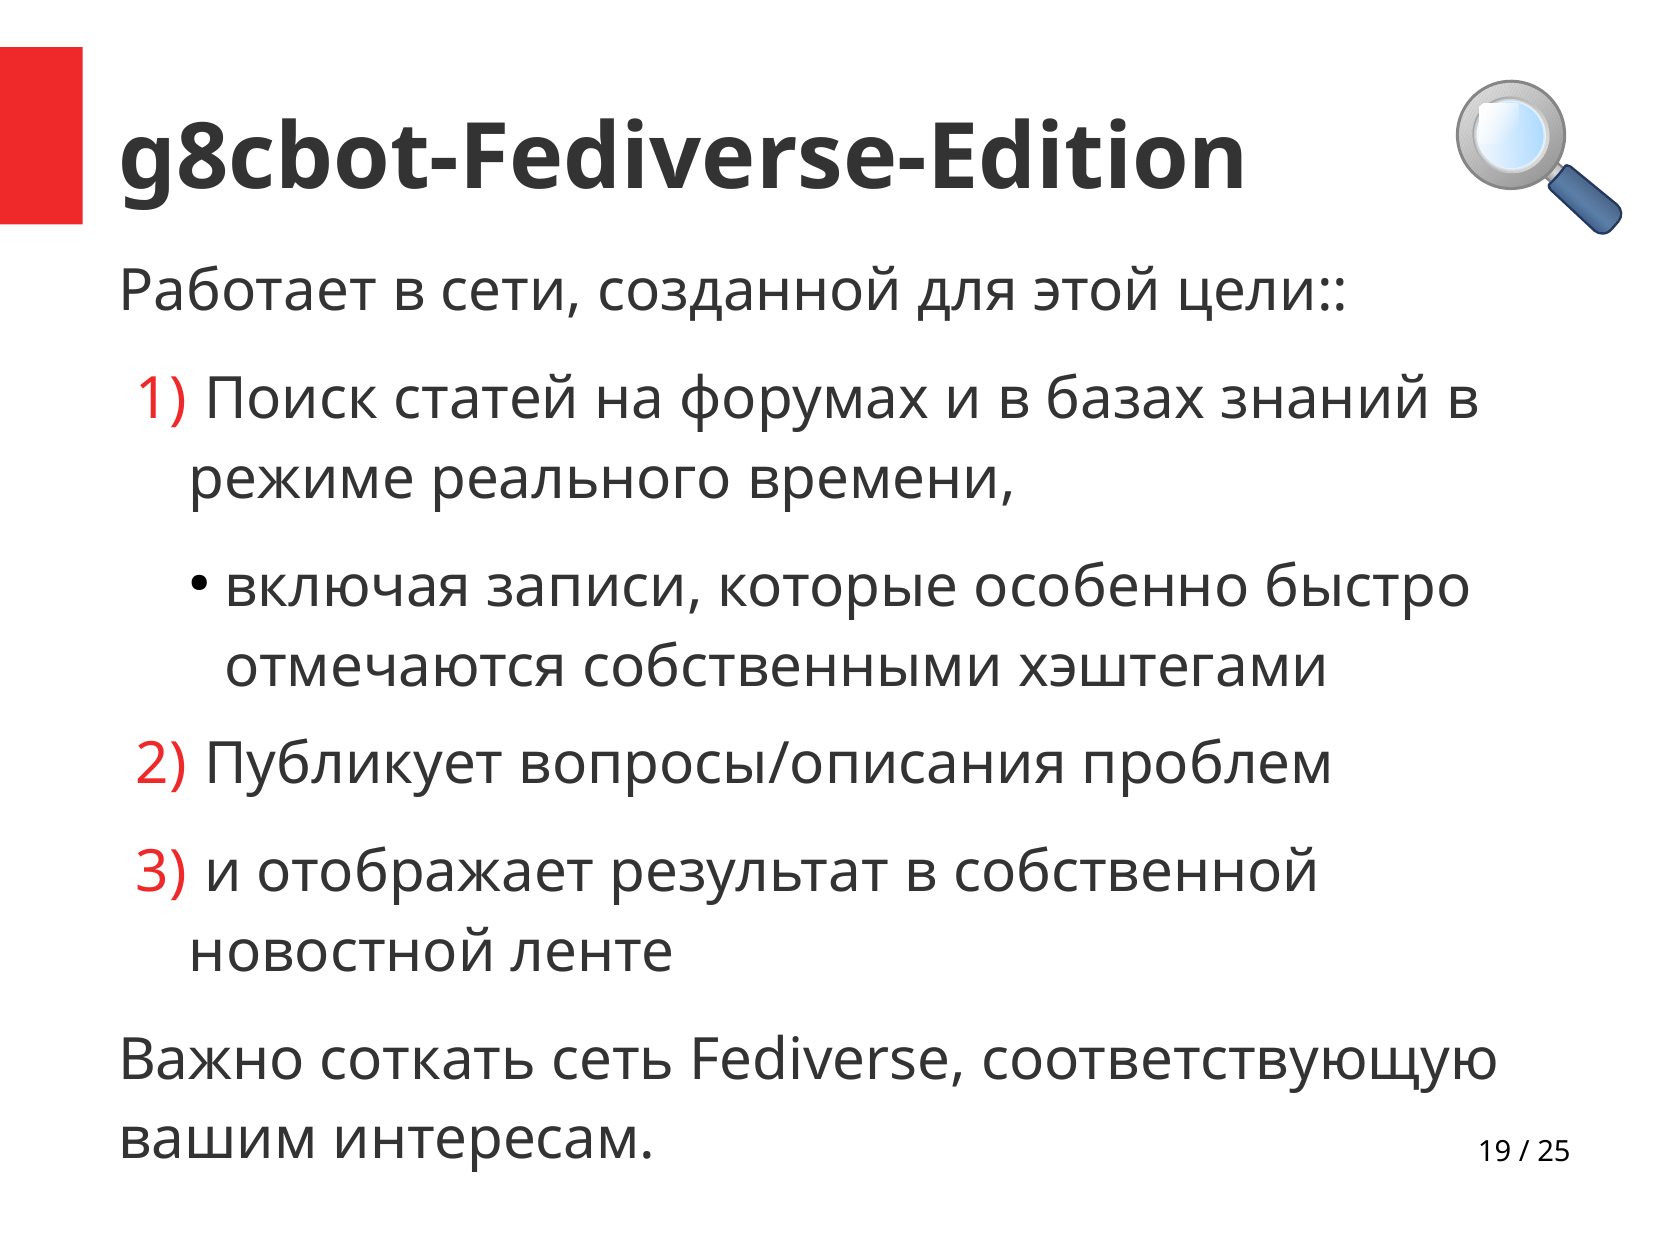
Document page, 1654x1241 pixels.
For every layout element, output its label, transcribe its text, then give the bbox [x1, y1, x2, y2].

picture [1440, 59, 1635, 253]
list Работает в сети, созданной для этой цели:: Поиск статей на форумах и в базах знаний в режиме реального времени, включая записи, которые особенно быстро отмечаются собственными хэштегами Публикует вопросы/описания проблем и отображает результат в собственной новостной ленте Важно соткать сеть Fediverse, соответствующую вашим интересам. [118, 248, 1536, 1170]
title g8cbot-Fediverse-Edition [118, 49, 1571, 248]
